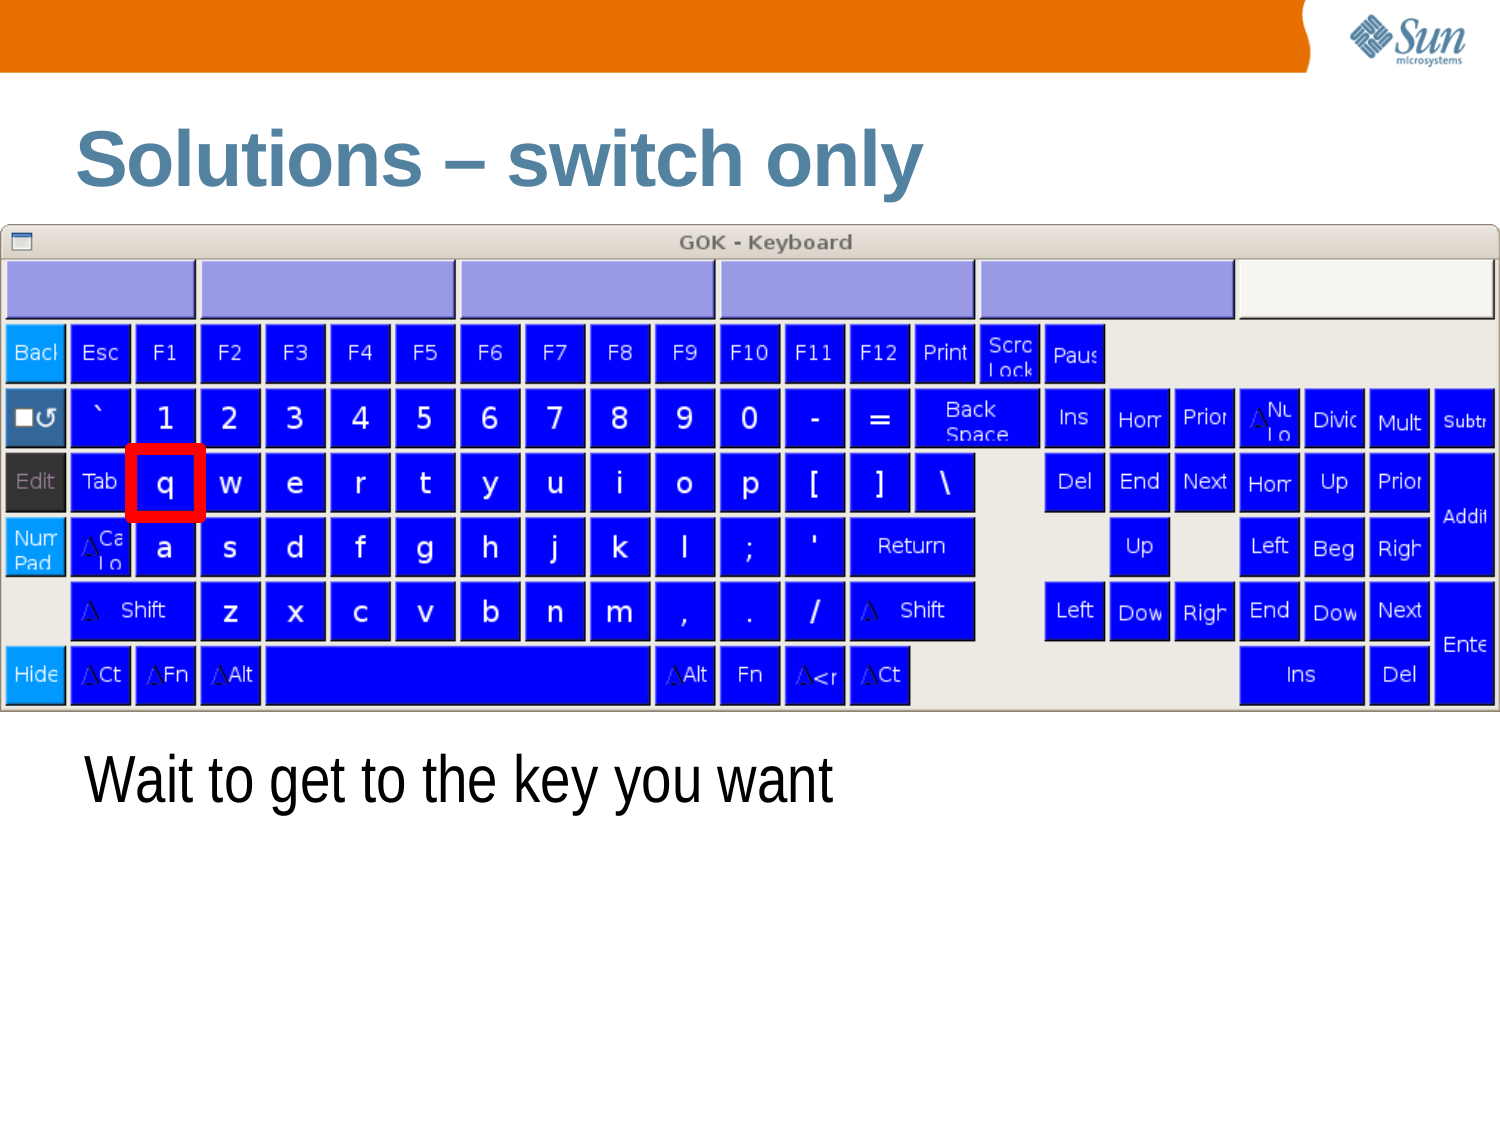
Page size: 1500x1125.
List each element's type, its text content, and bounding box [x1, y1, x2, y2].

title Solutions – switch only [75, 122, 1438, 224]
picture [0, 0, 1500, 75]
list Wait to get to the key you want [64, 750, 1402, 1016]
picture [0, 224, 1500, 712]
